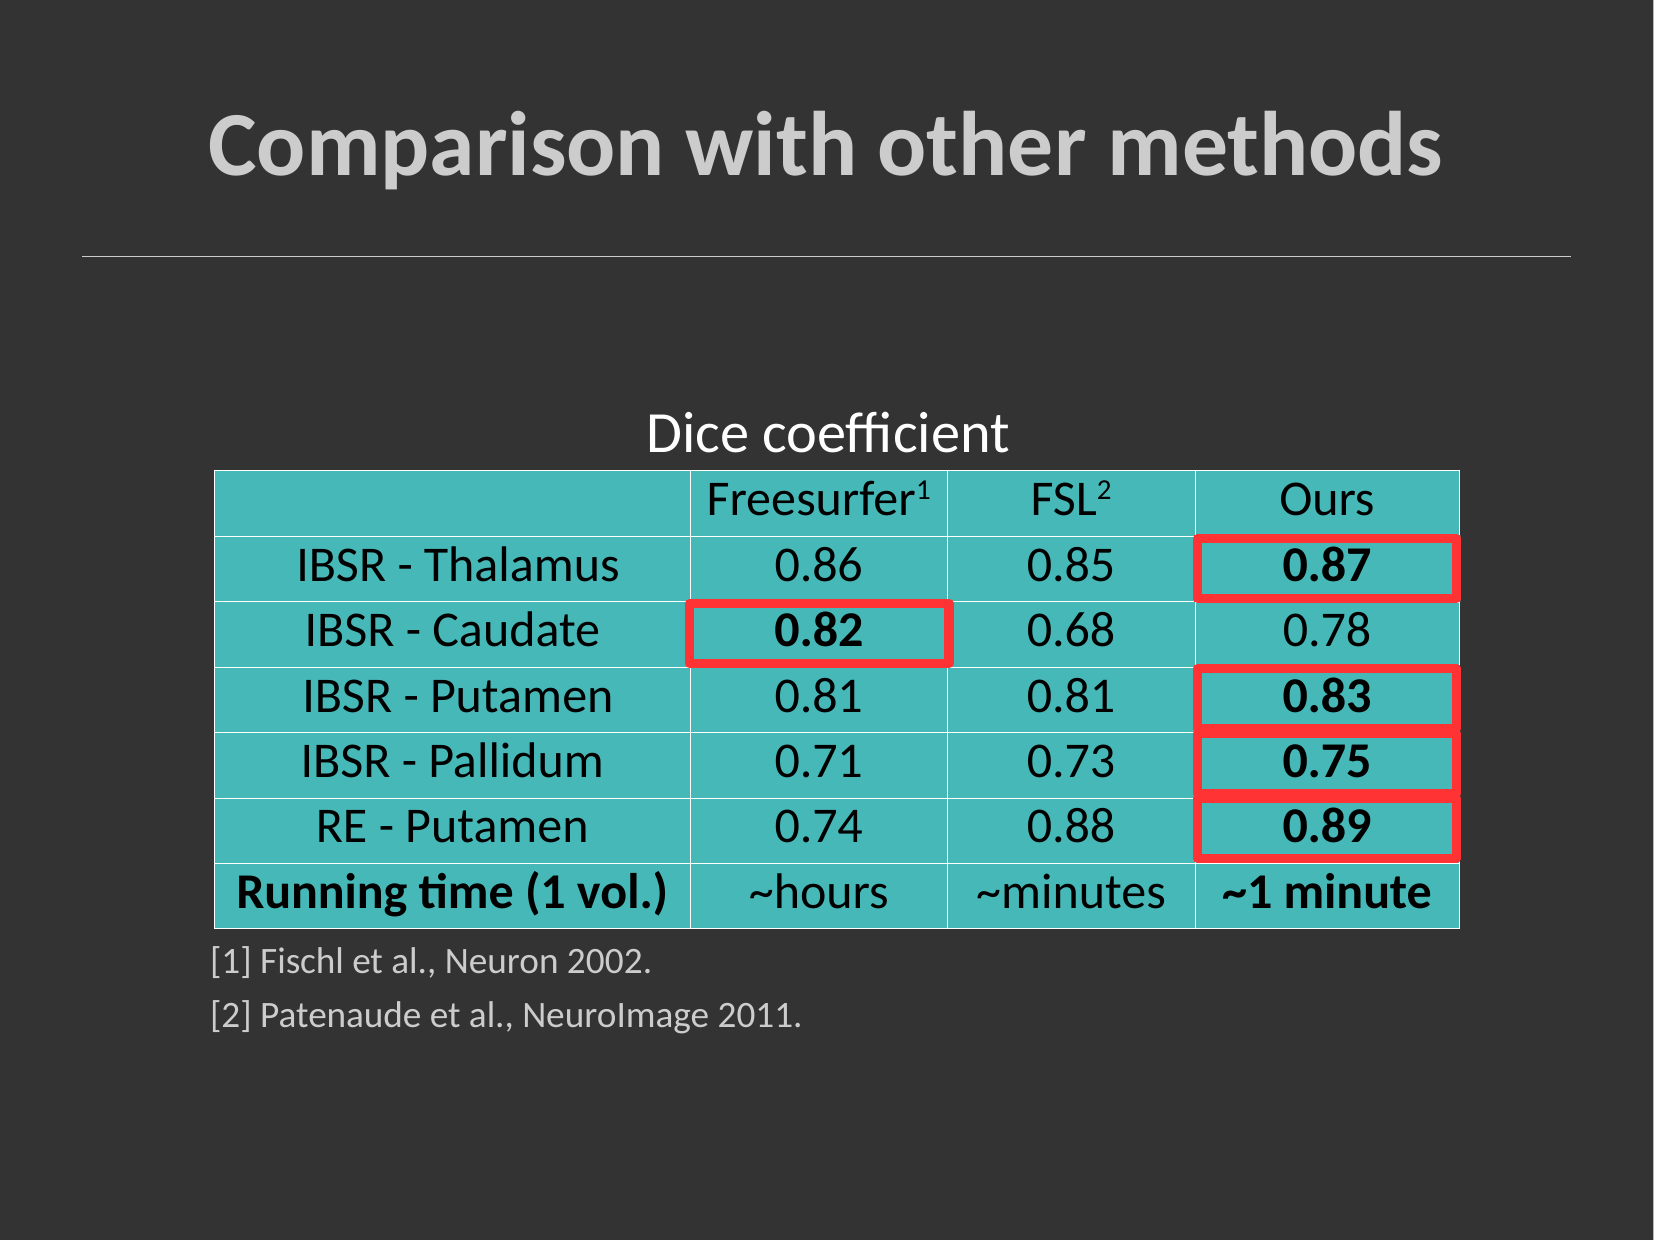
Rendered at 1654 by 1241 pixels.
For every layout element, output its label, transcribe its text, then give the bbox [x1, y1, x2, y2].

table_header Freesurfer1 [691, 476, 947, 536]
table_cell 0.87 [1202, 543, 1452, 594]
table_cell 0.89 [1202, 803, 1452, 854]
table_cell 0.86 [691, 537, 947, 599]
table_header Ours [1196, 476, 1459, 534]
table_cell 0.73 [948, 733, 1193, 798]
table_cell ~1 minute [1196, 864, 1459, 928]
table_cell RE - Putamen [215, 799, 690, 863]
table_header FSL2 [948, 476, 1195, 536]
table_header [215, 476, 690, 536]
table_cell 0.75 [1202, 738, 1452, 789]
table_cell 0.81 [948, 668, 1193, 732]
table_cell 0.68 [953, 602, 1195, 667]
table_cell 0.88 [948, 799, 1195, 863]
table_cell 0.85 [948, 537, 1193, 601]
title Comparison with other methods [82, 49, 1571, 257]
list [1] Fischl et al., Neuron 2002. [2] Patenaude et al., NeuroImage 2011. [210, 945, 1216, 1039]
table_cell 0.82 [694, 608, 944, 659]
table_cell 0.74 [691, 799, 947, 863]
table_cell IBSR - Pallidum [215, 733, 690, 798]
table_cell IBSR - Thalamus [215, 537, 690, 601]
table_cell ~minutes [948, 864, 1195, 928]
table_cell 0.81 [691, 668, 947, 732]
table_cell 0.83 [1202, 673, 1452, 724]
table_cell 0.78 [1196, 603, 1459, 664]
text_box Dice coefficient [210, 401, 1460, 476]
table_cell ~hours [691, 864, 947, 928]
table_cell 0.71 [691, 733, 947, 798]
table_cell IBSR - Putamen [215, 668, 690, 732]
table_cell Running time (1 vol.) [215, 864, 690, 928]
table_cell IBSR - Caudate [215, 602, 686, 667]
